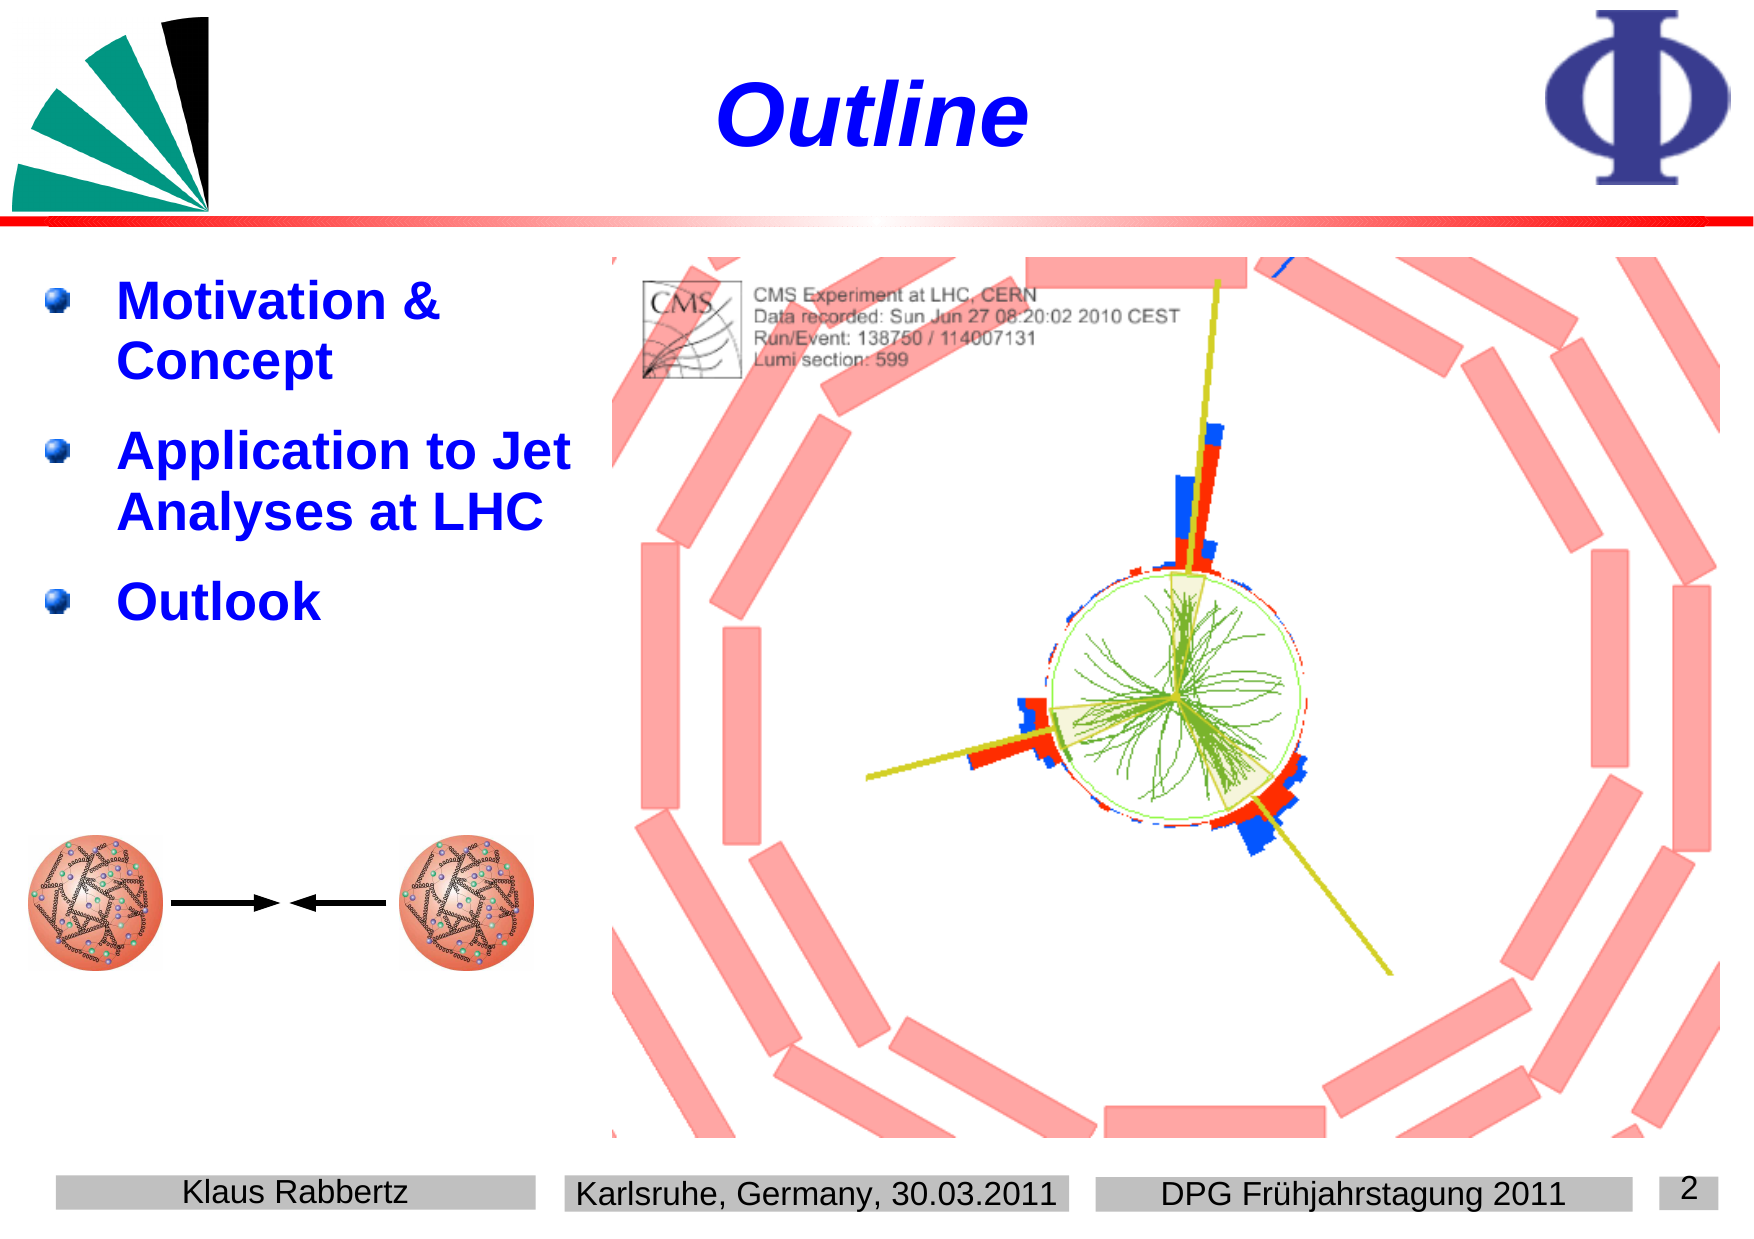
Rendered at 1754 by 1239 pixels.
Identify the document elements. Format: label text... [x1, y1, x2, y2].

picture [1545, 10, 1731, 185]
picture [612, 257, 1720, 1139]
picture [28, 835, 163, 971]
picture [12, 17, 209, 214]
picture [399, 835, 534, 971]
list Motivation & Concept Application to Jet Analyses at LHC Outlook [33, 270, 605, 730]
title Outline [220, 16, 1525, 213]
